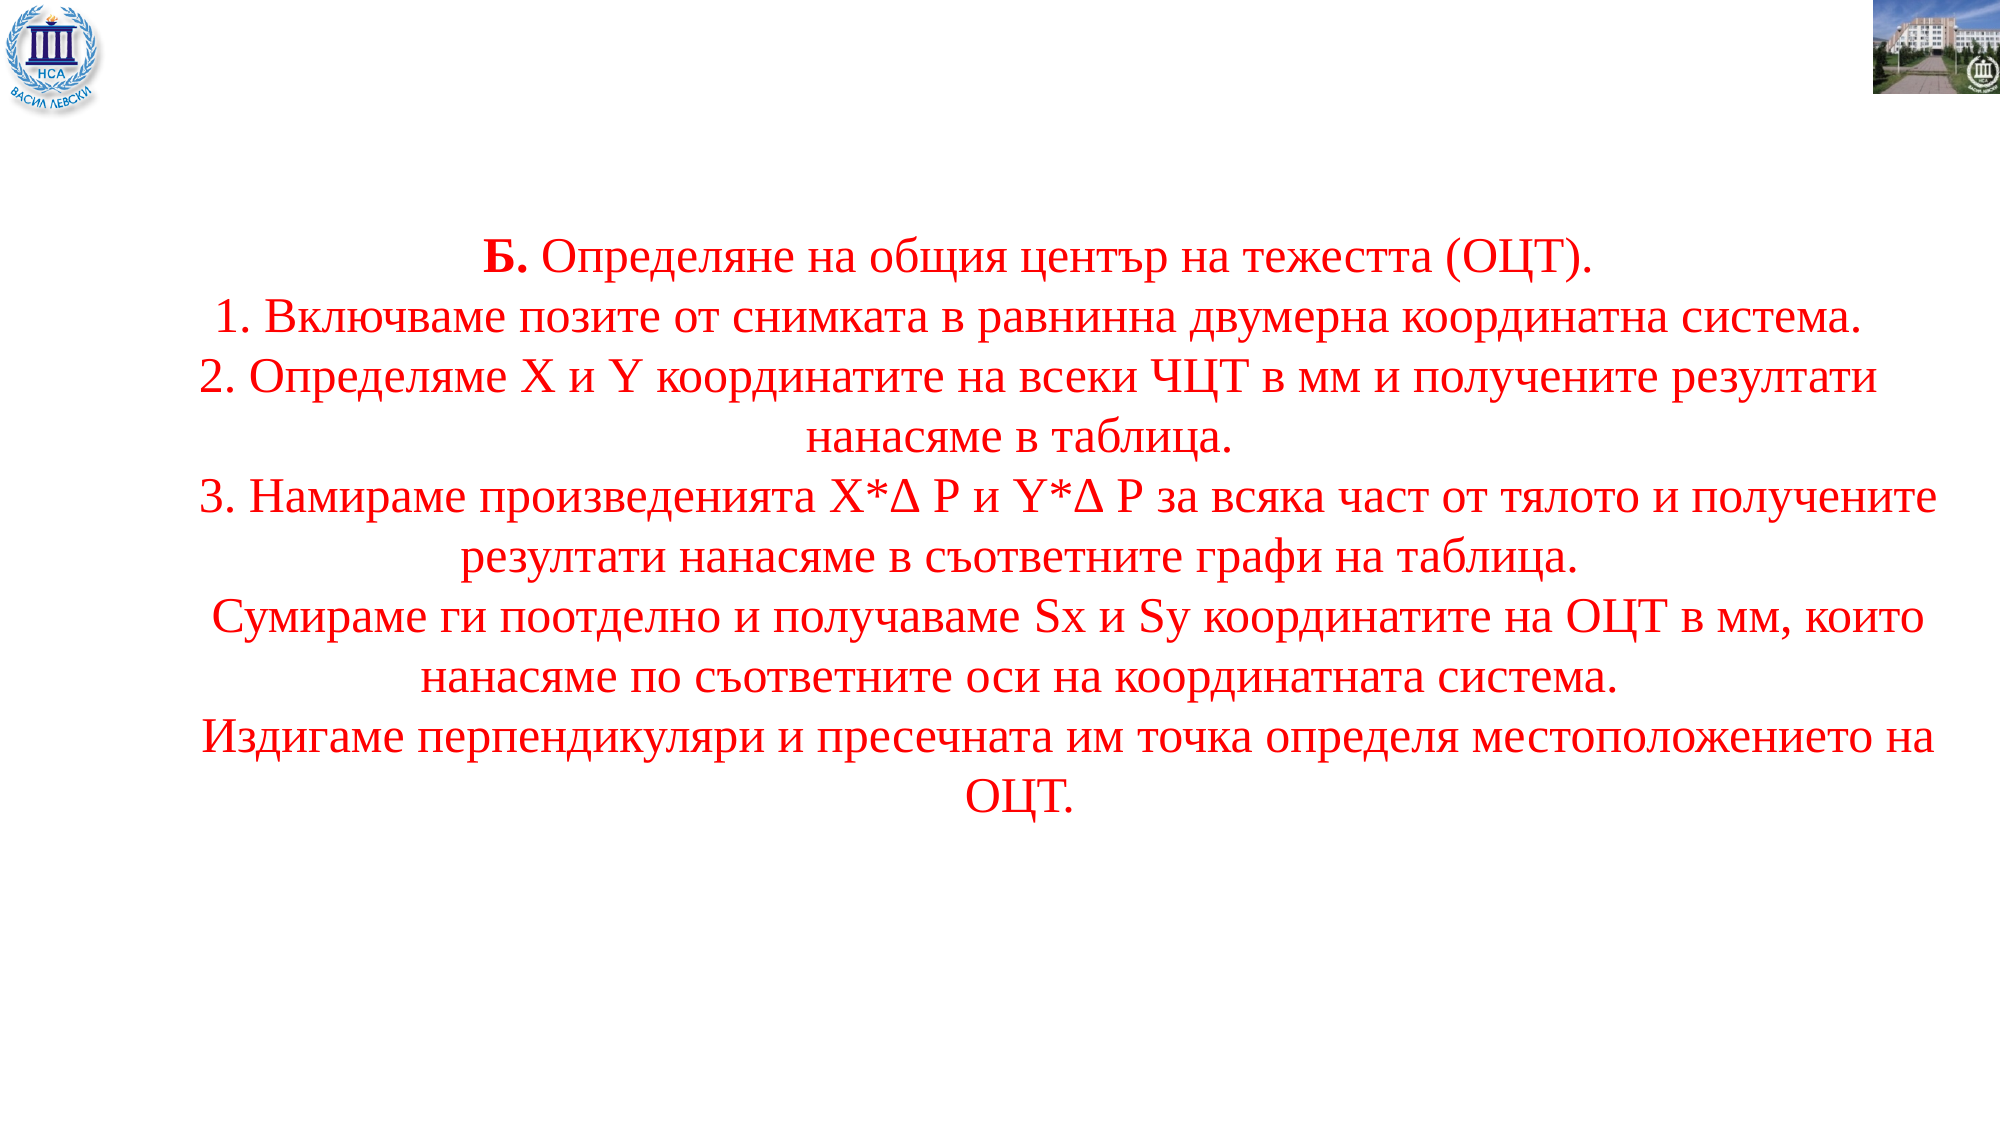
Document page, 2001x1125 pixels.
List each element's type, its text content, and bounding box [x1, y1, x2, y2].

picture [0, 0, 106, 120]
text_box Б. Определяне на общия център на тежестта (ОЦТ). 1. Включваме позите от снимката в равнинна двумерна координатна система. 2. Определяме X и Y координатите на всеки ЧЦТ в мм и получените резултати нанасяме в таблица. 3. Намираме произведенията X*∆ P и Y*∆ P за всяка част от тялото и получените резултати нанасяме в съответните графи на таблица. Сумираме ги поотделно и получаваме Sx и Sy координатите на ОЦТ в мм, които нанасяме по съответните оси на координатната система. Издигаме перпендикуляри и пресечната им точка определя местоположението на ОЦТ. [105, 215, 1934, 890]
picture [1873, 0, 2000, 94]
